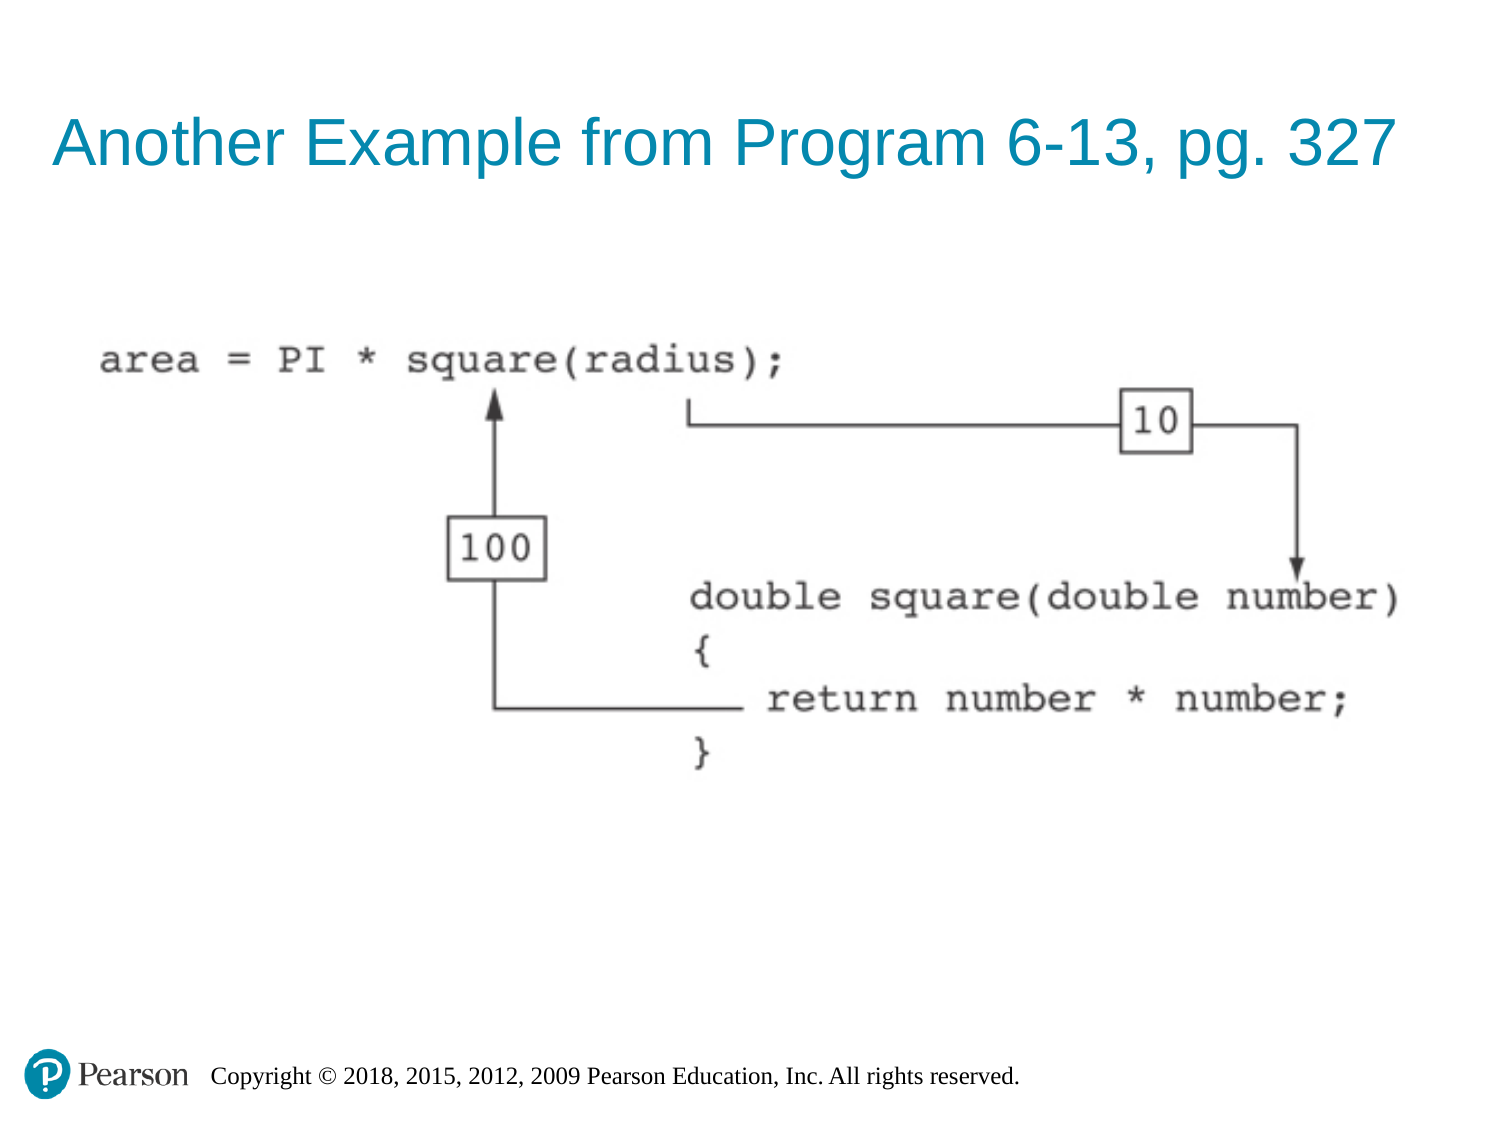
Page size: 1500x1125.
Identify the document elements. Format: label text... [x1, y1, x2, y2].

picture [99, 337, 1413, 784]
title Another Example from Program 6-13, pg. 327 [37, 45, 1426, 233]
